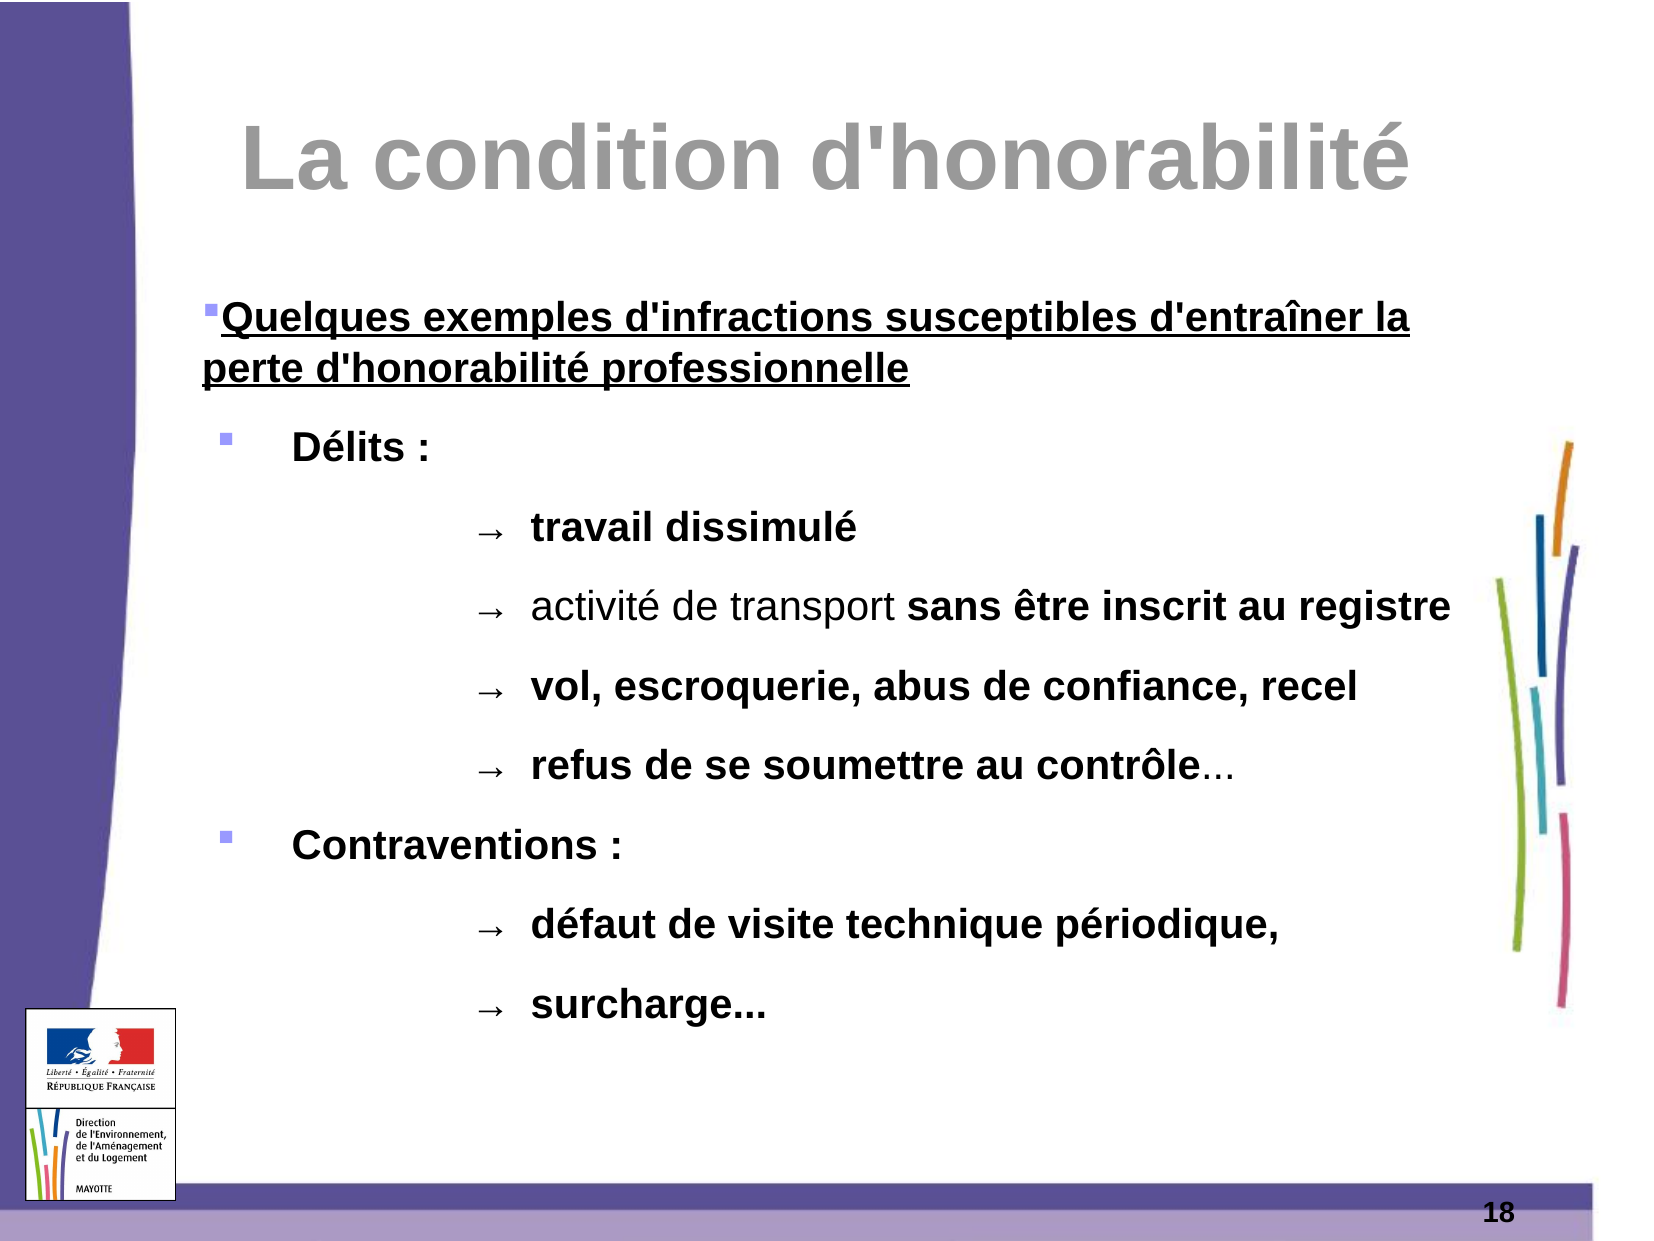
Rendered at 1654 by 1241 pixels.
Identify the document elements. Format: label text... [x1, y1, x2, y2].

text_box [1482, 1193, 1636, 1241]
title La condition d'honorabilité [82, 49, 1571, 257]
list Quelques exemples d'infractions susceptibles d'entraîner la perte d'honorabilité professionnelle Délits : → travail dissimulé → activité de transport sans être inscrit au registre → vol, escroquerie, abus de confiance, recel → refus de se soumettre au contrôle... Contraventions : → défaut de visite technique périodique, → surcharge... [179, 290, 1509, 1109]
